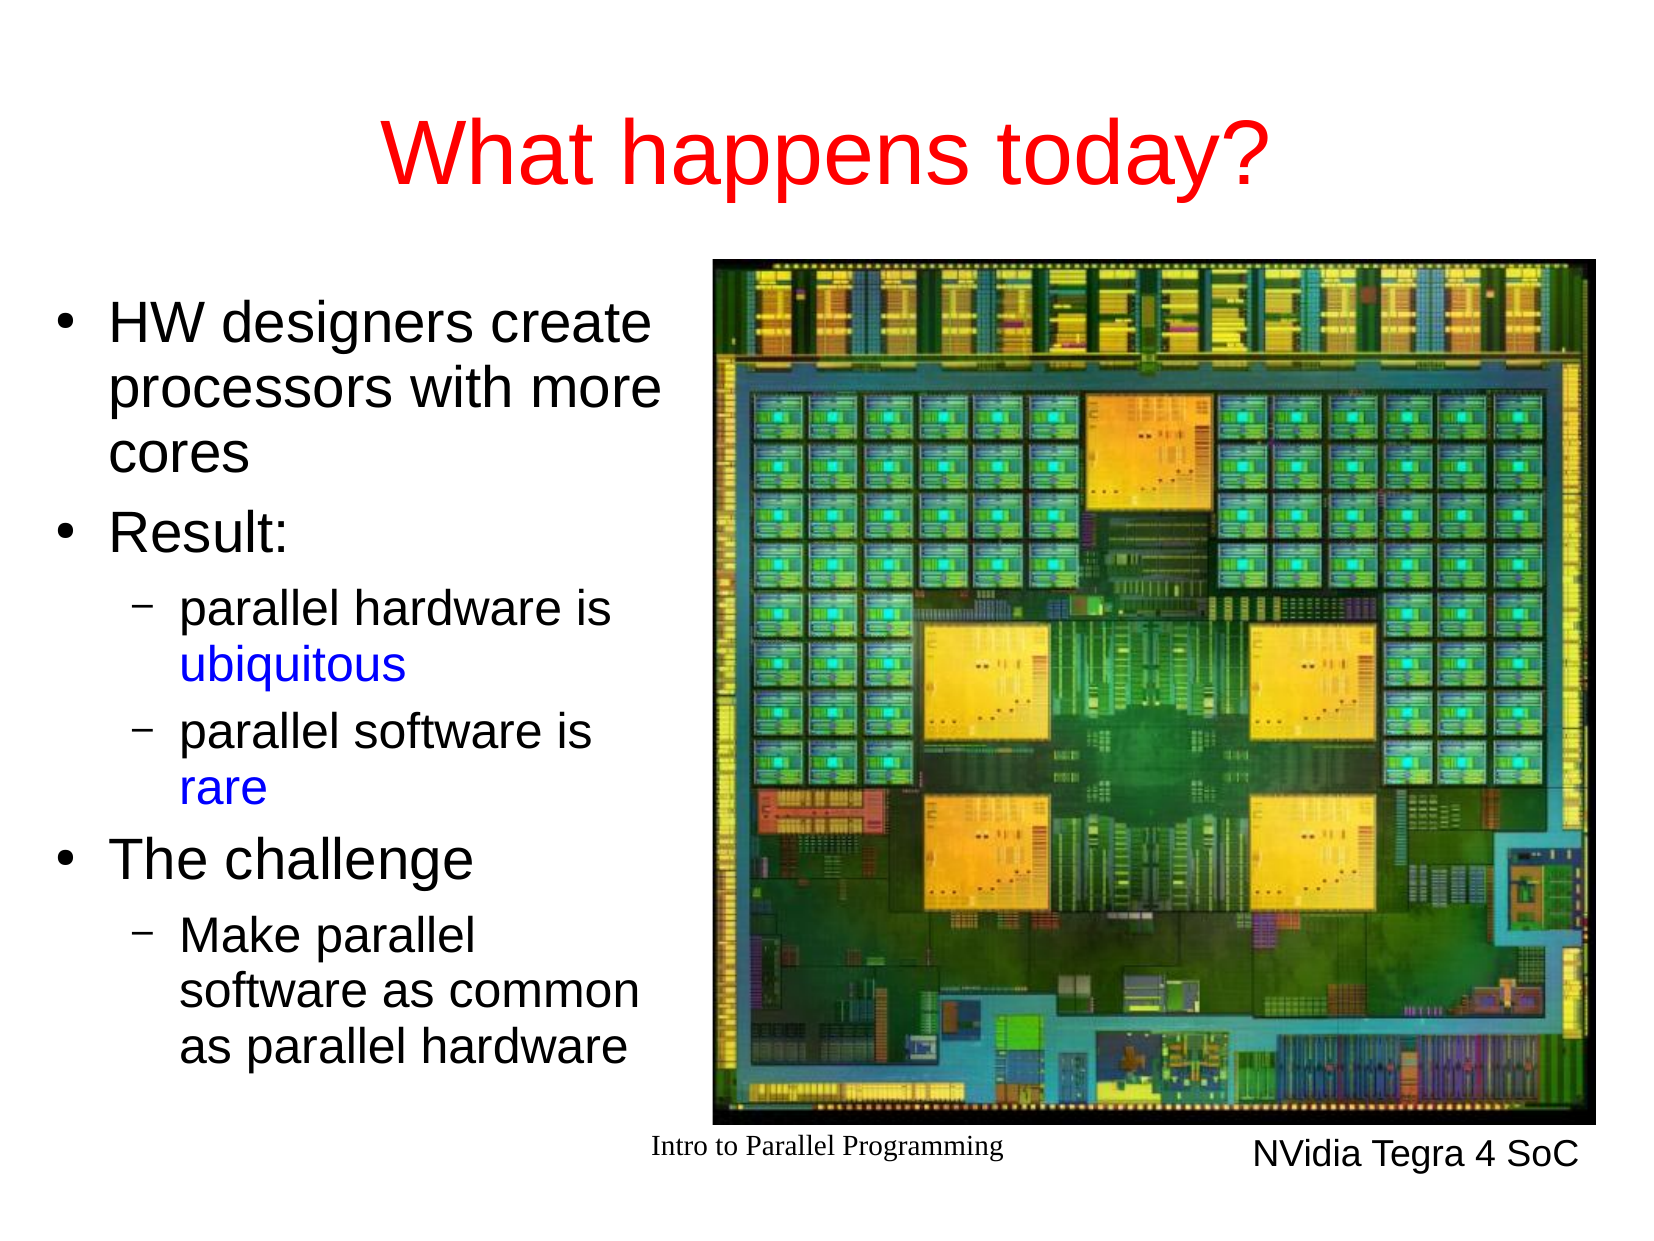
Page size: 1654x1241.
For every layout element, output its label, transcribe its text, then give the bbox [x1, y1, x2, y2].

picture [712, 259, 1596, 1126]
title What happens today? [82, 49, 1571, 257]
list HW designers create processors with more cores Result: parallel hardware is ubiquitous parallel software is rare The challenge Make parallel software as common as parallel hardware [37, 290, 676, 1088]
text_box NVidia Tegra 4 SoC [1237, 1125, 1595, 1182]
